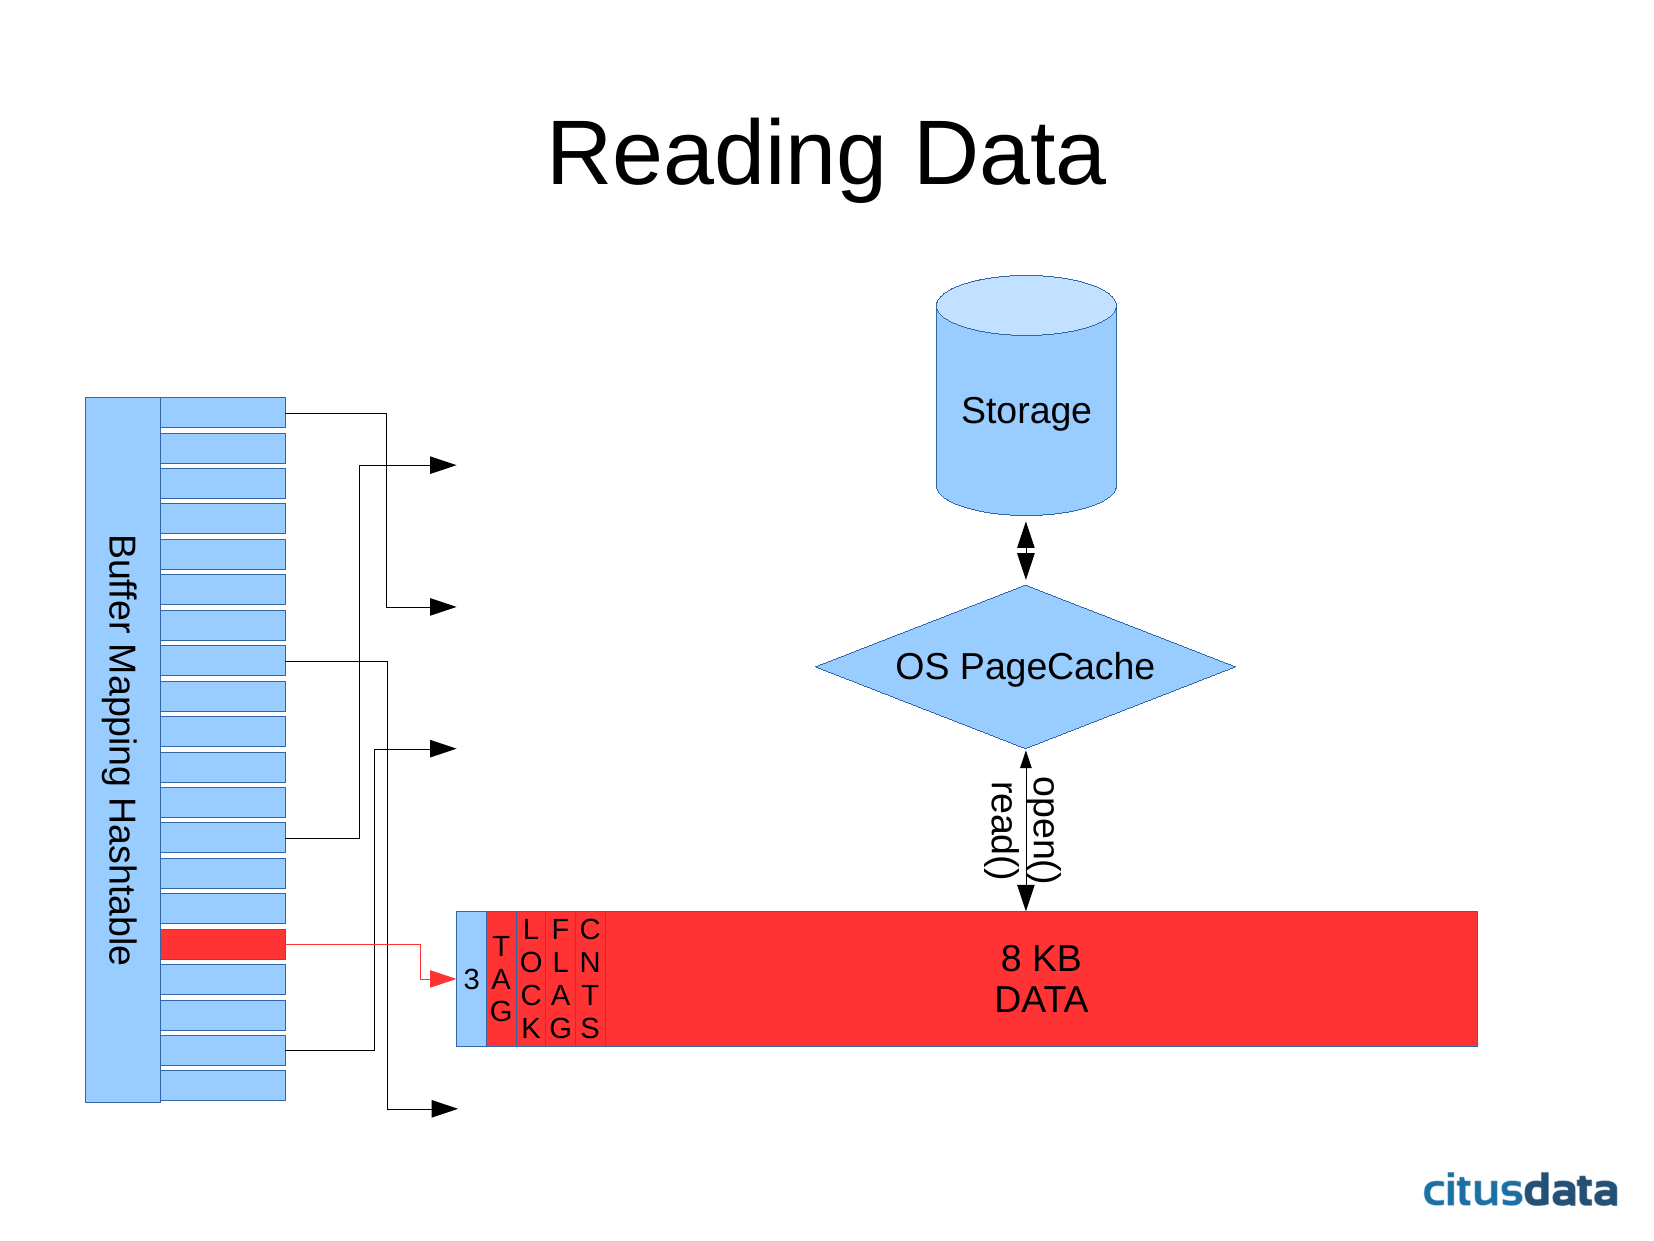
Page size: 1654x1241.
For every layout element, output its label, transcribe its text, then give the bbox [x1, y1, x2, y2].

text_box [160, 822, 286, 853]
text_box [160, 574, 286, 605]
text_box T A G [486, 911, 516, 1047]
text_box [160, 539, 286, 570]
picture [1420, 1167, 1622, 1209]
text_box [160, 1070, 286, 1101]
text_box 3 [456, 911, 486, 1047]
text_box [160, 787, 286, 818]
text_box OS PageCache [815, 585, 1236, 749]
text_box L O C K [516, 911, 545, 1047]
text_box [160, 645, 286, 676]
text_box [160, 433, 286, 464]
text_box Buffer Mapping Hashtable [85, 397, 161, 1103]
text_box [160, 716, 286, 747]
text_box [160, 610, 286, 641]
text_box [160, 468, 286, 499]
text_box [160, 964, 286, 995]
title Reading Data [82, 49, 1571, 257]
text_box [160, 752, 286, 783]
text_box [160, 503, 286, 534]
text_box Storage [936, 309, 1117, 516]
text_box [160, 929, 286, 960]
text_box 8 KB DATA [606, 911, 1478, 1047]
text_box [160, 858, 286, 889]
text_box F L A G [545, 911, 575, 1047]
text_box C N T S [575, 911, 606, 1047]
text_box [160, 893, 286, 924]
text_box [160, 681, 286, 712]
text_box [160, 1035, 286, 1066]
text_box [160, 1000, 286, 1031]
text_box [160, 397, 286, 428]
